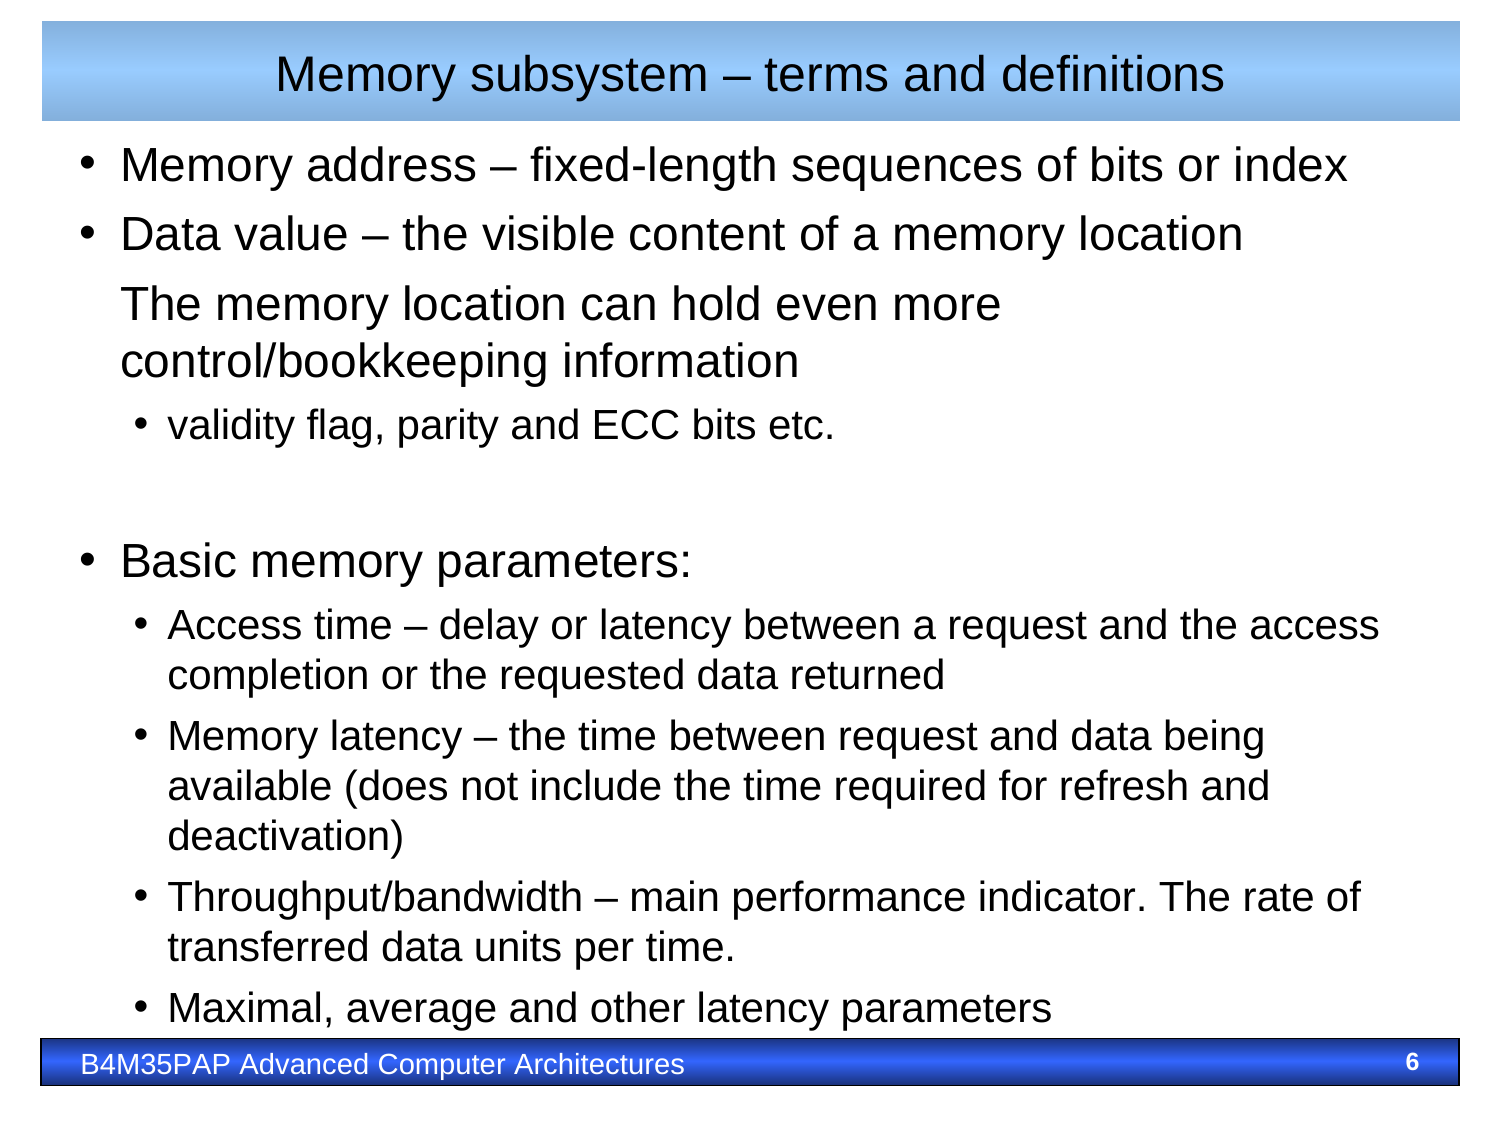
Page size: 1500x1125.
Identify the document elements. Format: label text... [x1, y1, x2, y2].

list Memory address – fixed-length sequences of bits or index Data value – the visible content of a memory location The memory location can hold even more control/bookkeeping information validity flag, parity and ECC bits etc. Basic memory parameters: Access time – delay or latency between a request and the access completion or the requested data returned Memory latency – the time between request and data being available (does not include the time required for refresh and deactivation) Throughput/bandwidth – main performance indicator. The rate of transferred data units per time. Maximal, average and other latency parameters [64, 125, 1436, 1045]
title Memory subsystem – terms and definitions [42, 21, 1460, 121]
